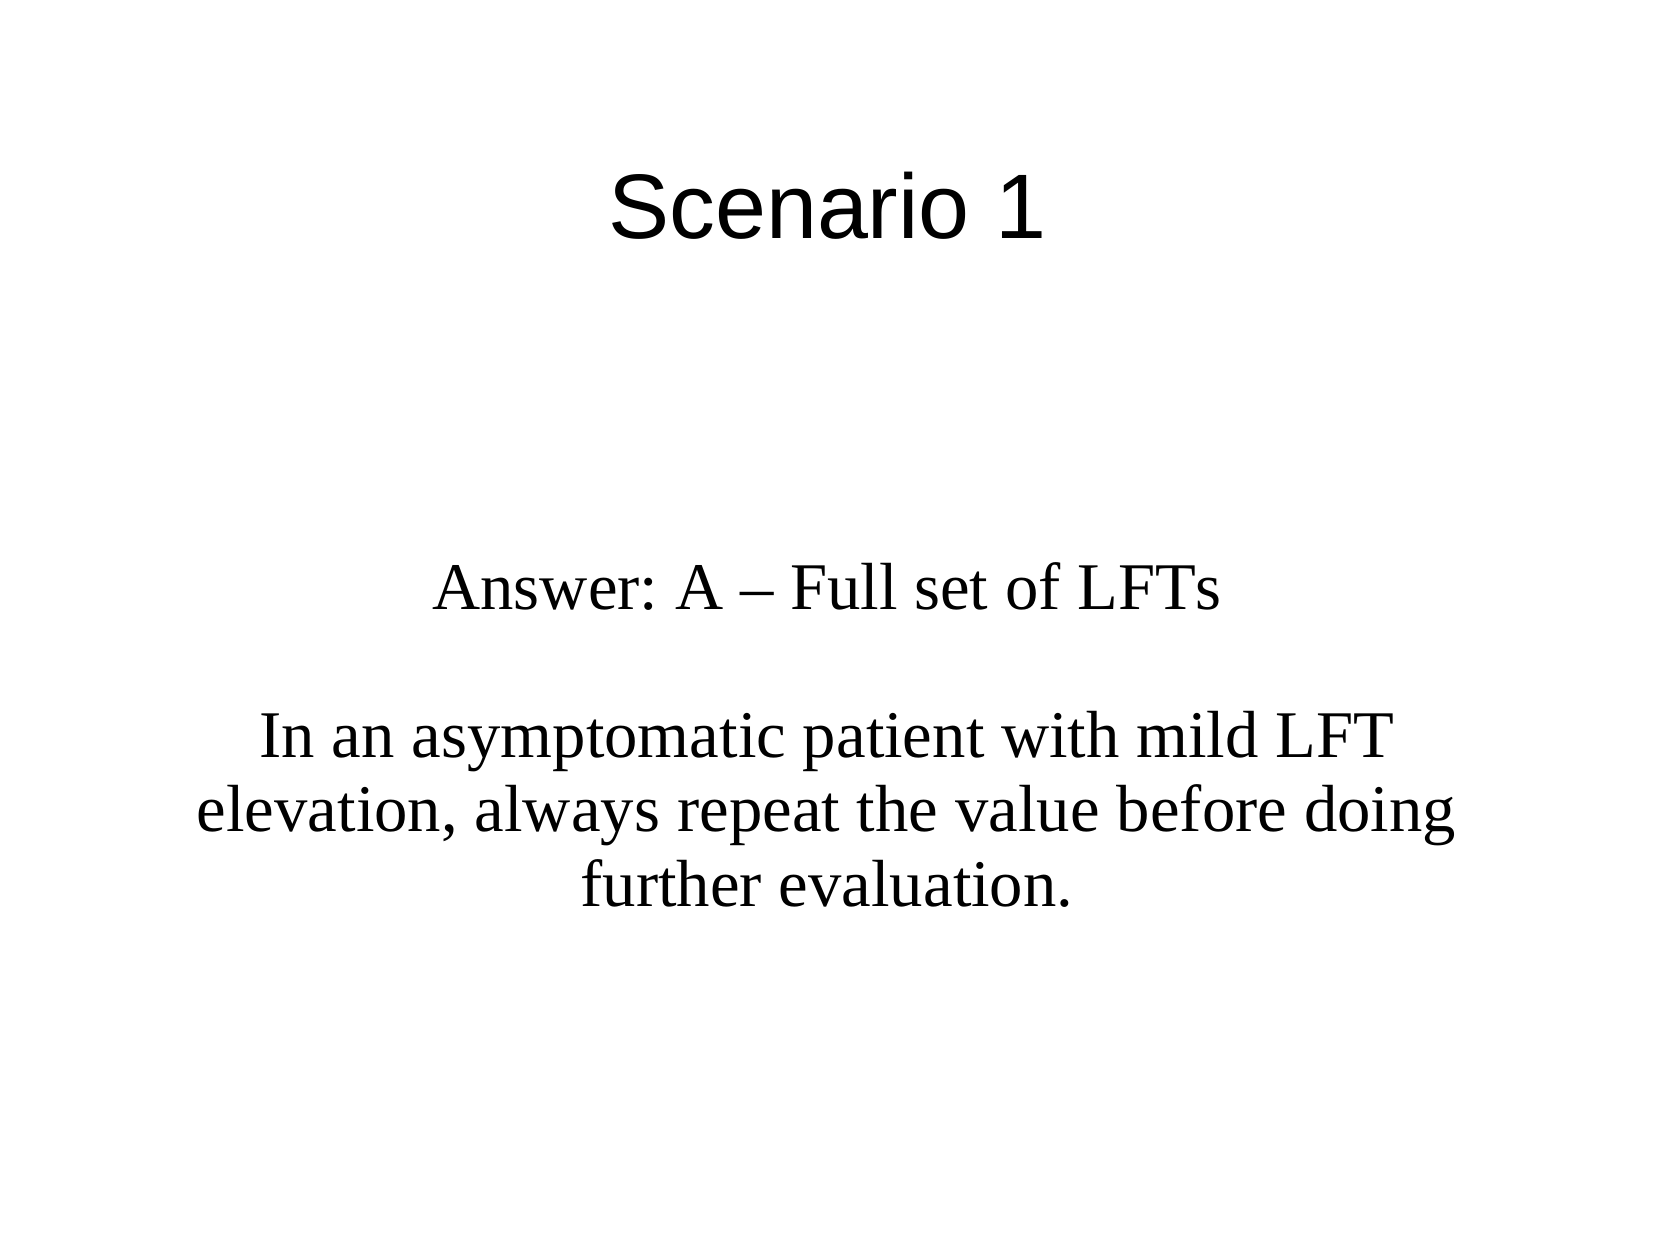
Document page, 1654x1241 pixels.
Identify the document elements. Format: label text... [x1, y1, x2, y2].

subtitle Answer: A – Full set of LFTs In an asymptomatic patient with mild LFT elevation, always repeat the value before doing further evaluation. [121, 344, 1534, 1127]
title Scenario 1 [121, 102, 1534, 311]
